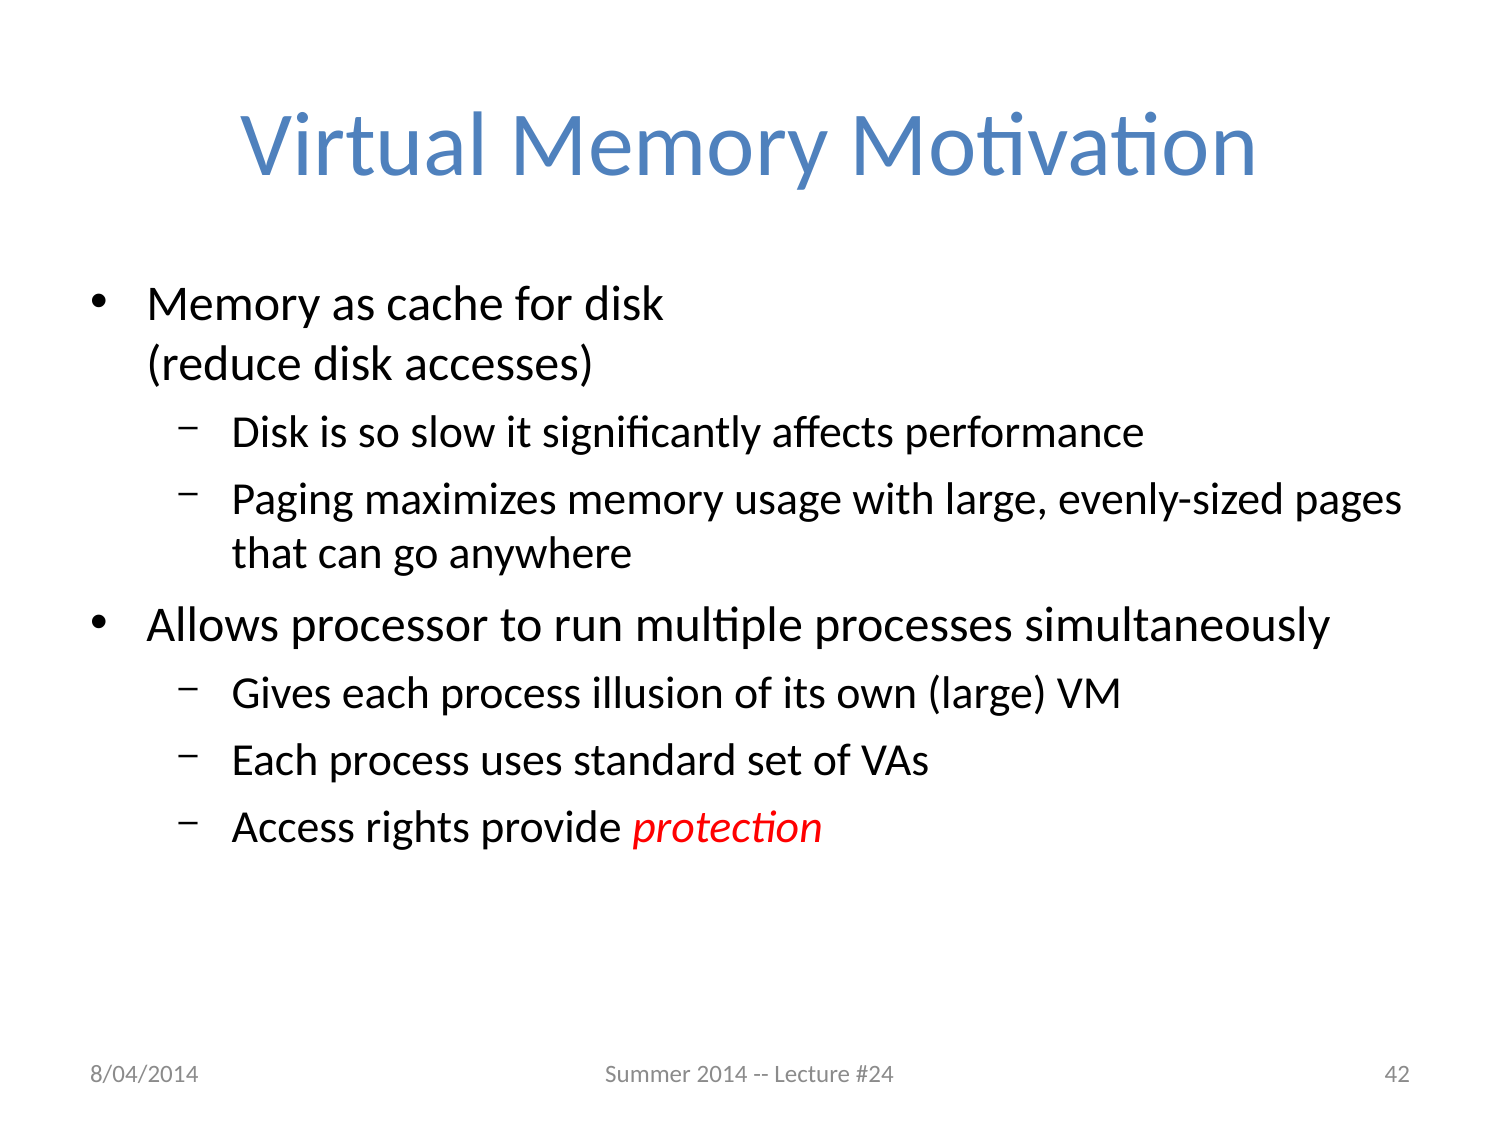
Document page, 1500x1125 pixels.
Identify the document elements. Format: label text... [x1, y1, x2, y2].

slide_number <number> [1074, 1042, 1425, 1103]
slide_number 8/04/2014 [75, 1042, 425, 1103]
list Memory as cache for disk (reduce disk accesses) Disk is so slow it significantly affects performance Paging maximizes memory usage with large, evenly-sized pages that can go anywhere Allows processor to run multiple processes simultaneously Gives each process illusion of its own (large) VM Each process uses standard set of VAs Access rights provide protection [75, 262, 1425, 1073]
footer Summer 2014 -- Lecture #24 [512, 1042, 988, 1103]
title Virtual Memory Motivation [75, 45, 1425, 233]
